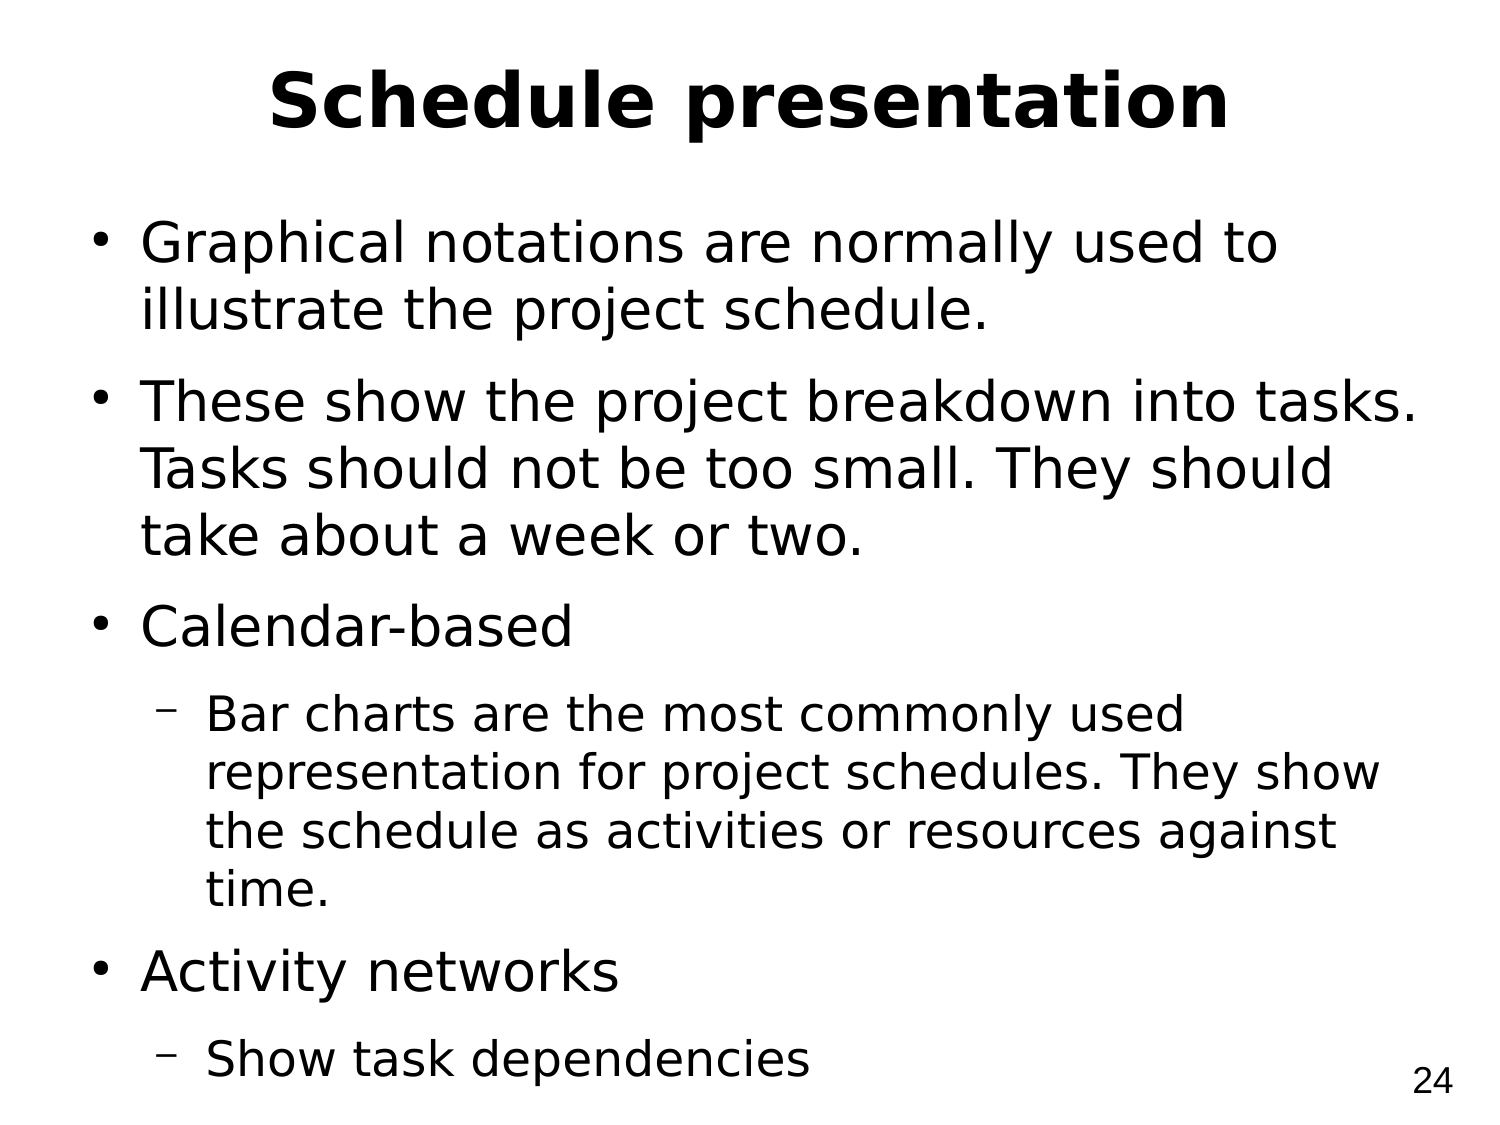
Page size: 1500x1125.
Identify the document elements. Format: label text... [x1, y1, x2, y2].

title Schedule presentation [75, 44, 1425, 177]
list Graphical notations are normally used to illustrate the project schedule. These show the project breakdown into tasks. Tasks should not be too small. They should take about a week or two. Calendar-based Bar charts are the most commonly used representation for project schedules. They show the schedule as activities or resources against time. Activity networks Show task dependencies [75, 206, 1425, 1093]
